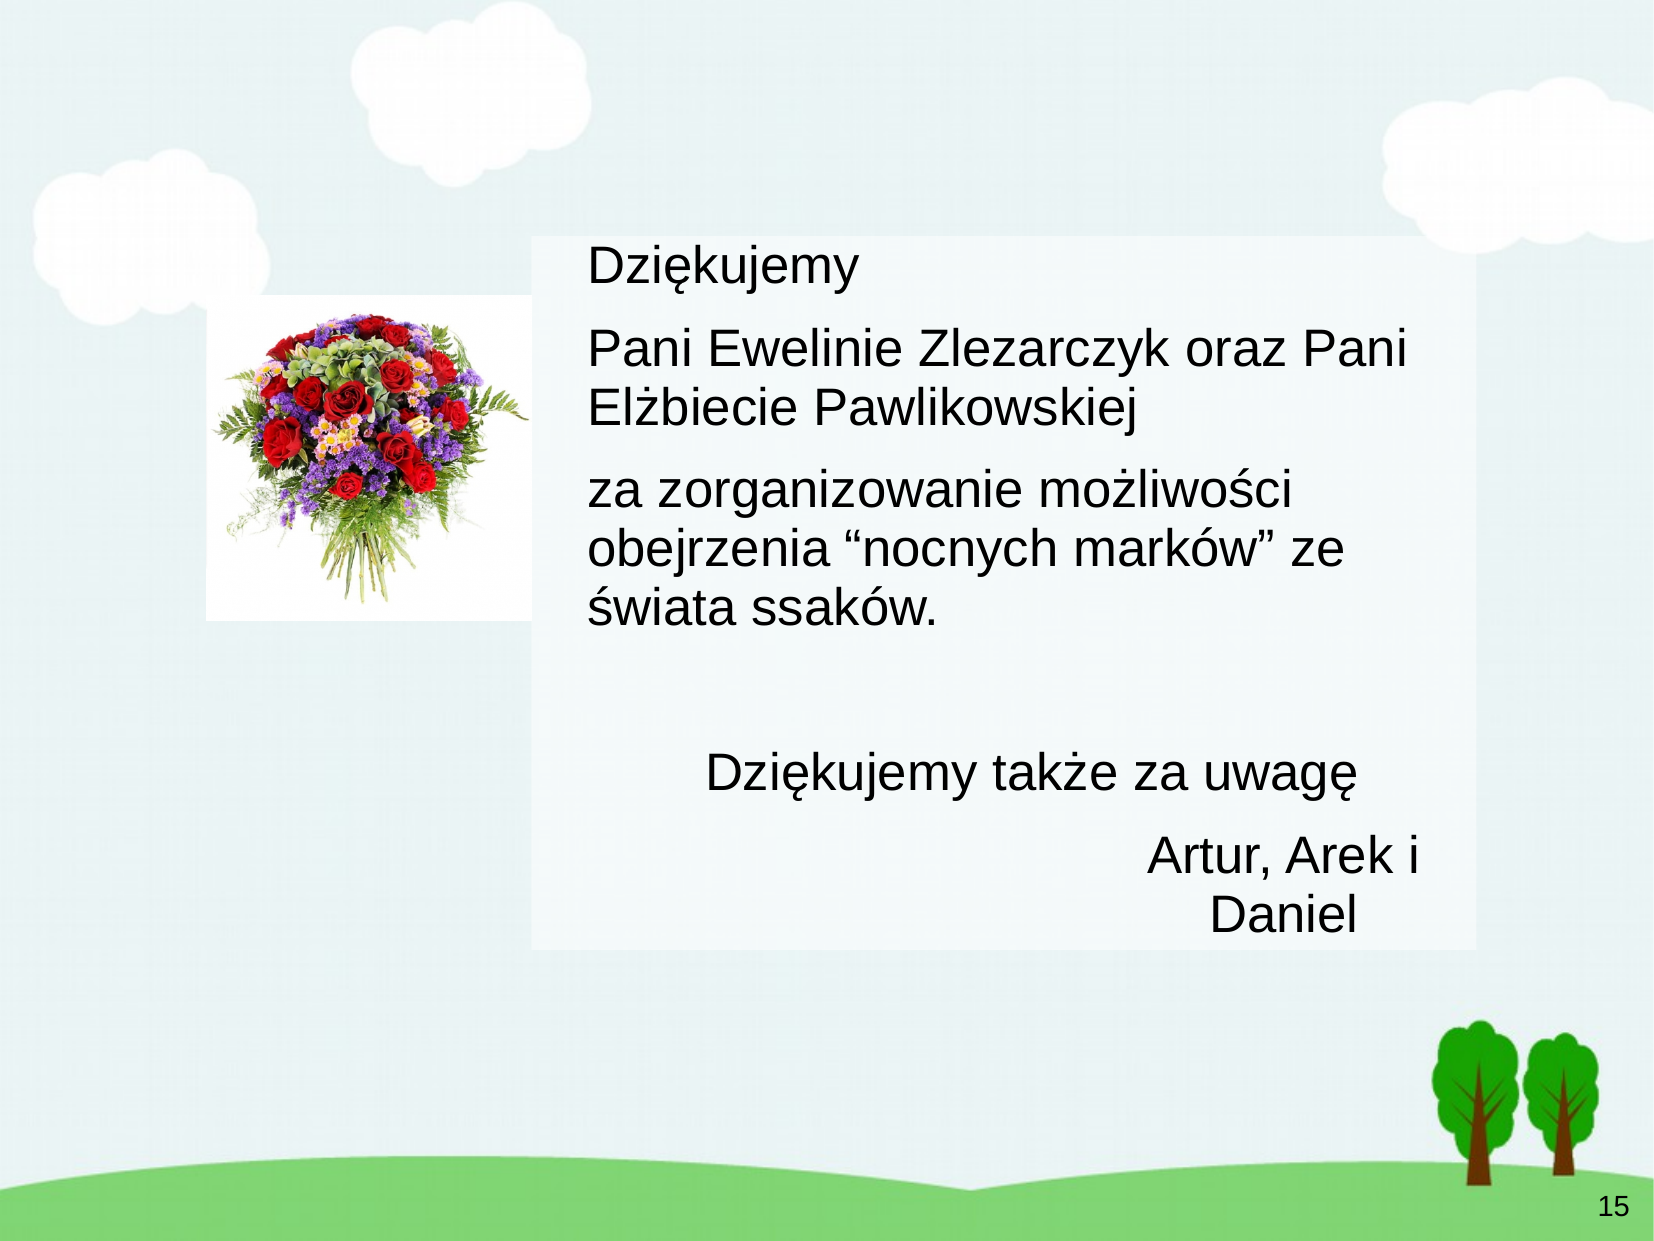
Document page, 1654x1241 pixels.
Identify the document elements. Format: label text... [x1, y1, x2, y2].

list Dziękujemy Pani Ewelinie Zlezarczyk oraz Pani Elżbiecie Pawlikowskiej za zorganizowanie możliwości obejrzenia “nocnych marków” ze świata ssaków. Dziękujemy także za uwagę Artur, Arek i Daniel [531, 236, 1477, 950]
picture [0, 0, 1654, 1241]
